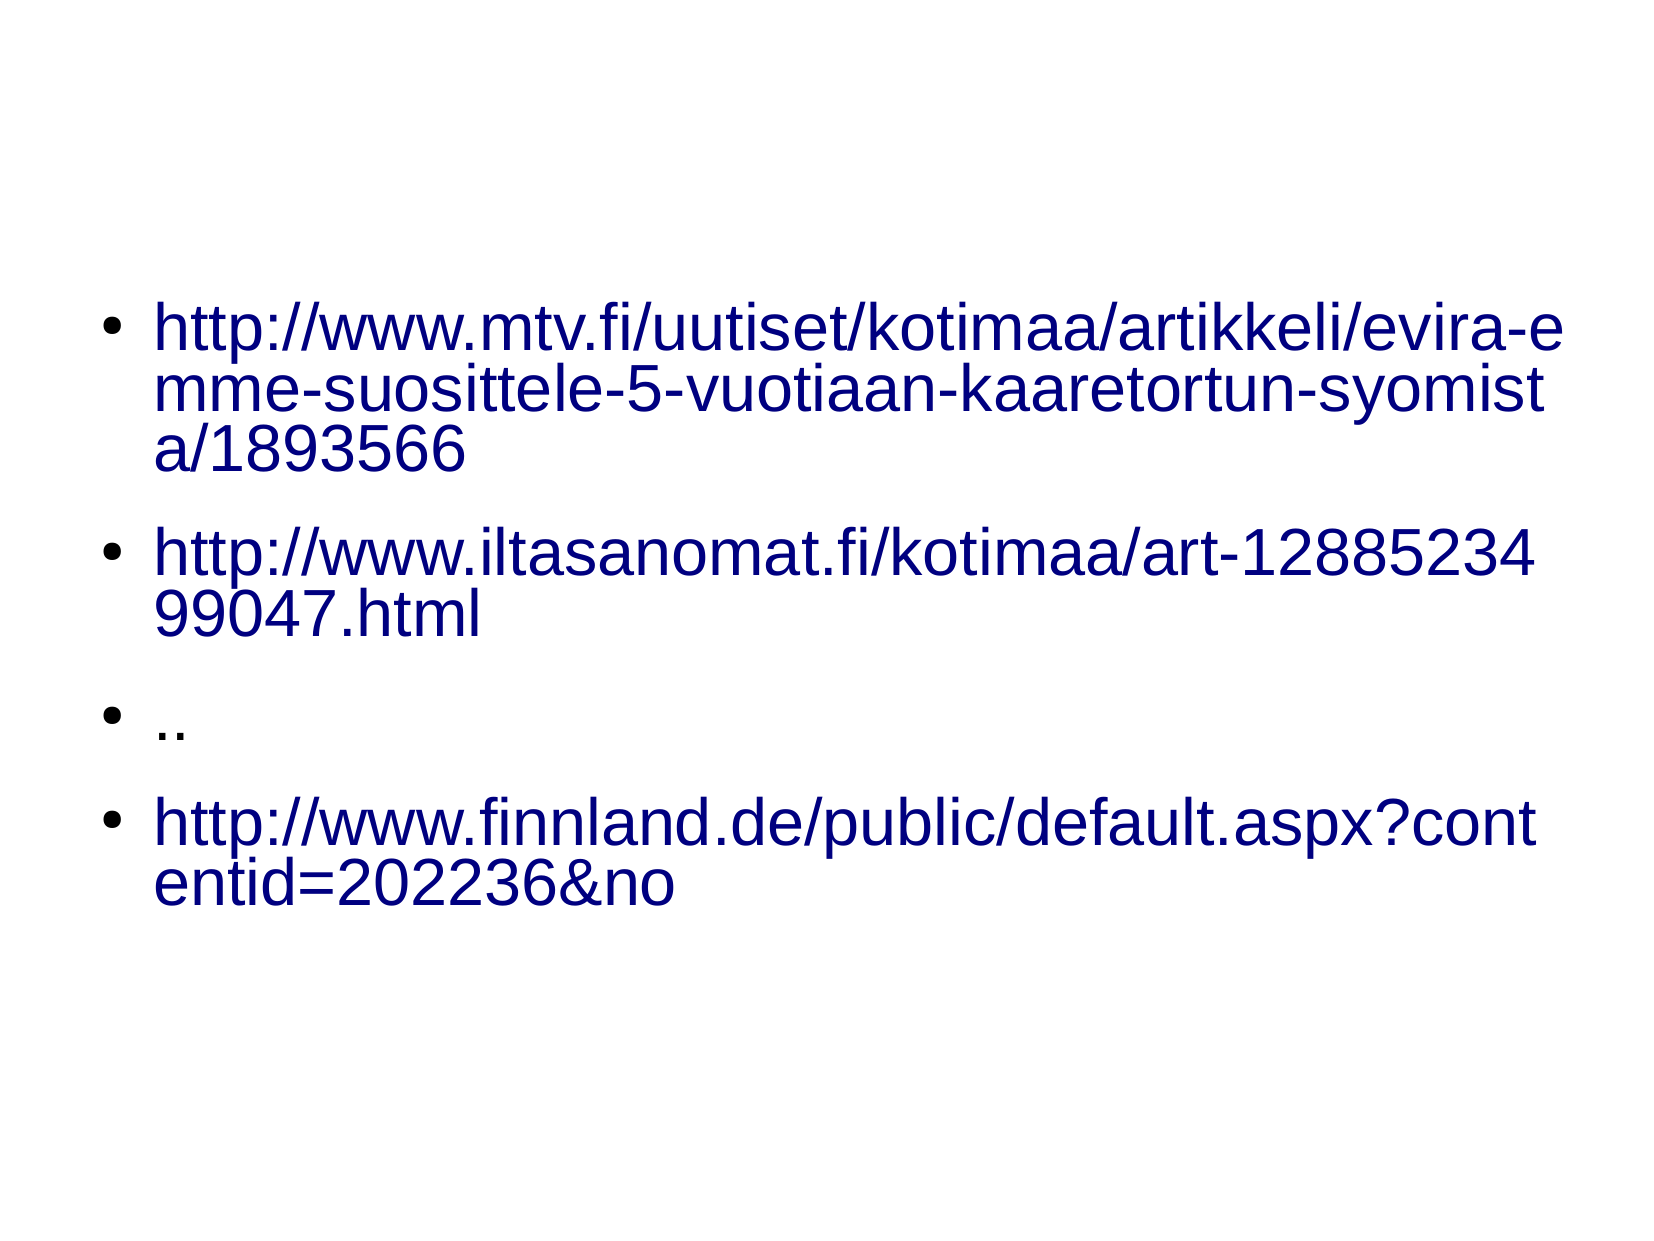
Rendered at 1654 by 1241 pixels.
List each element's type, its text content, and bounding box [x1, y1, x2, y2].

list http://www.mtv.fi/uutiset/kotimaa/artikkeli/evira-emme-suosittele-5-vuotiaan-kaaretortun-syomista/1893566 http://www.iltasanomat.fi/kotimaa/art-1288523499047.html .. http://www.finnland.de/public/default.aspx?contentid=202236&no [82, 290, 1571, 1010]
